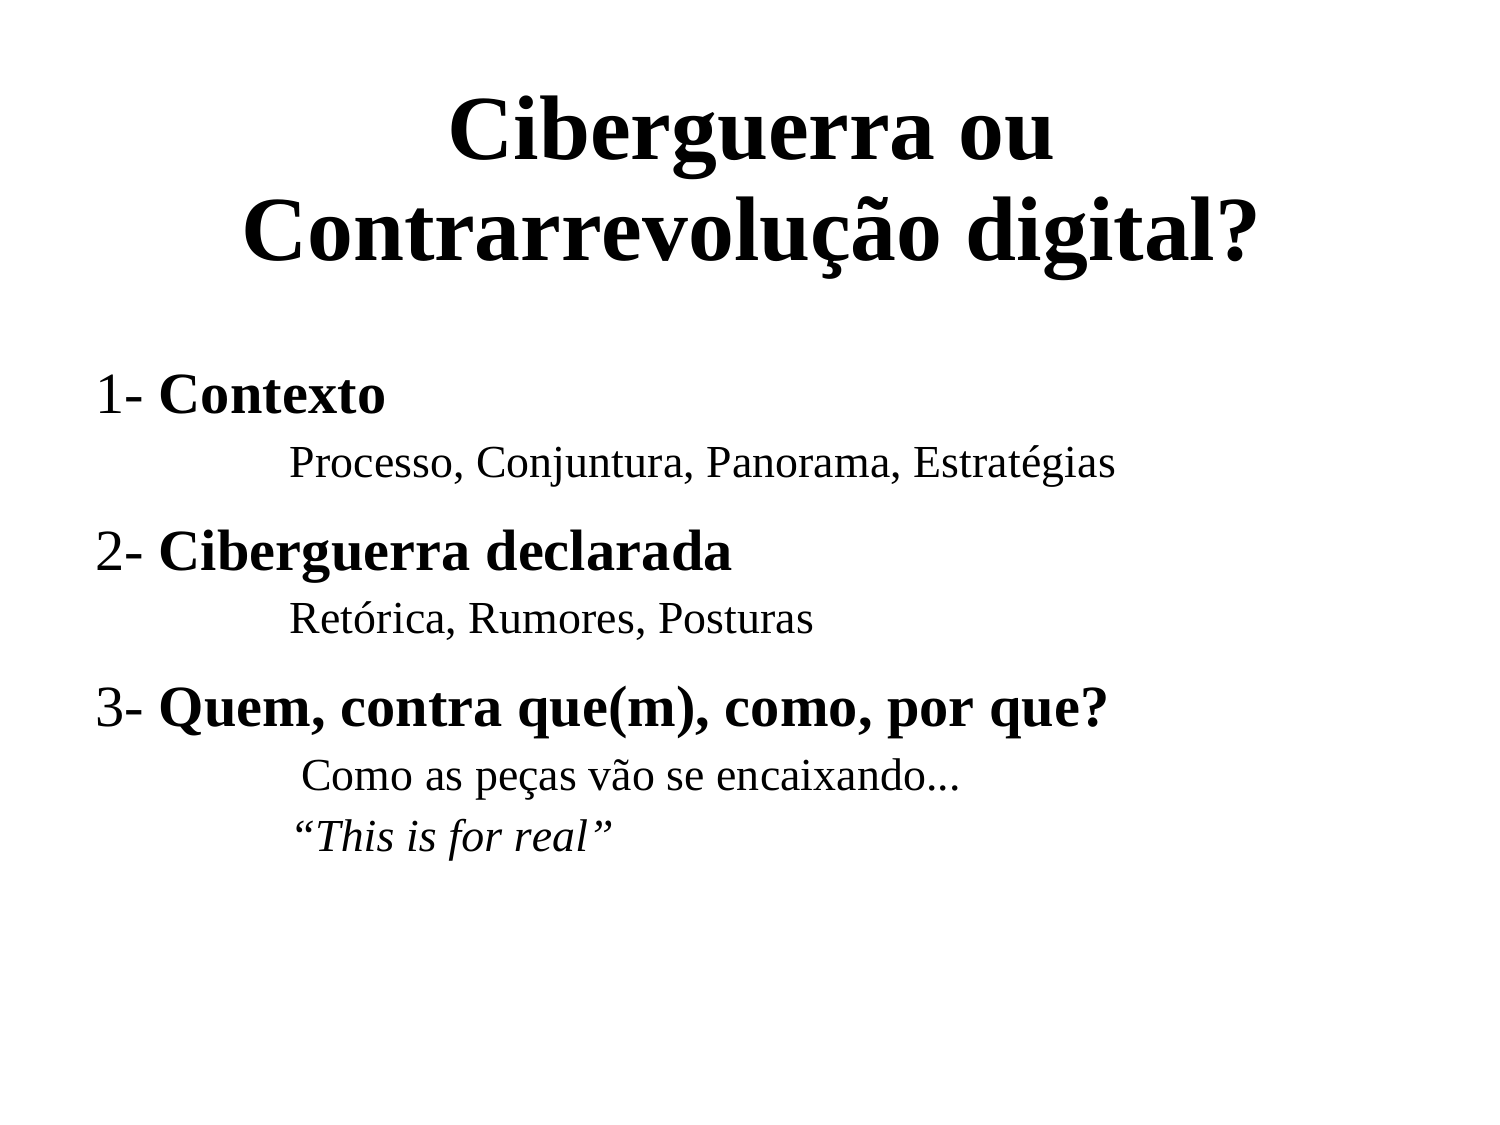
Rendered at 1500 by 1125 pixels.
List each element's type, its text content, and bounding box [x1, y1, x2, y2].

title Ciberguerra ou Contrarrevolução digital? [87, 52, 1416, 246]
text_box 1- Contexto Processo, Conjuntura, Panorama, Estratégias 2- Ciberguerra declarada Retórica, Rumores, Posturas 3- Quem, contra que(m), como, por que? Como as peças vão se encaixando... “This is for real” [80, 246, 1434, 936]
